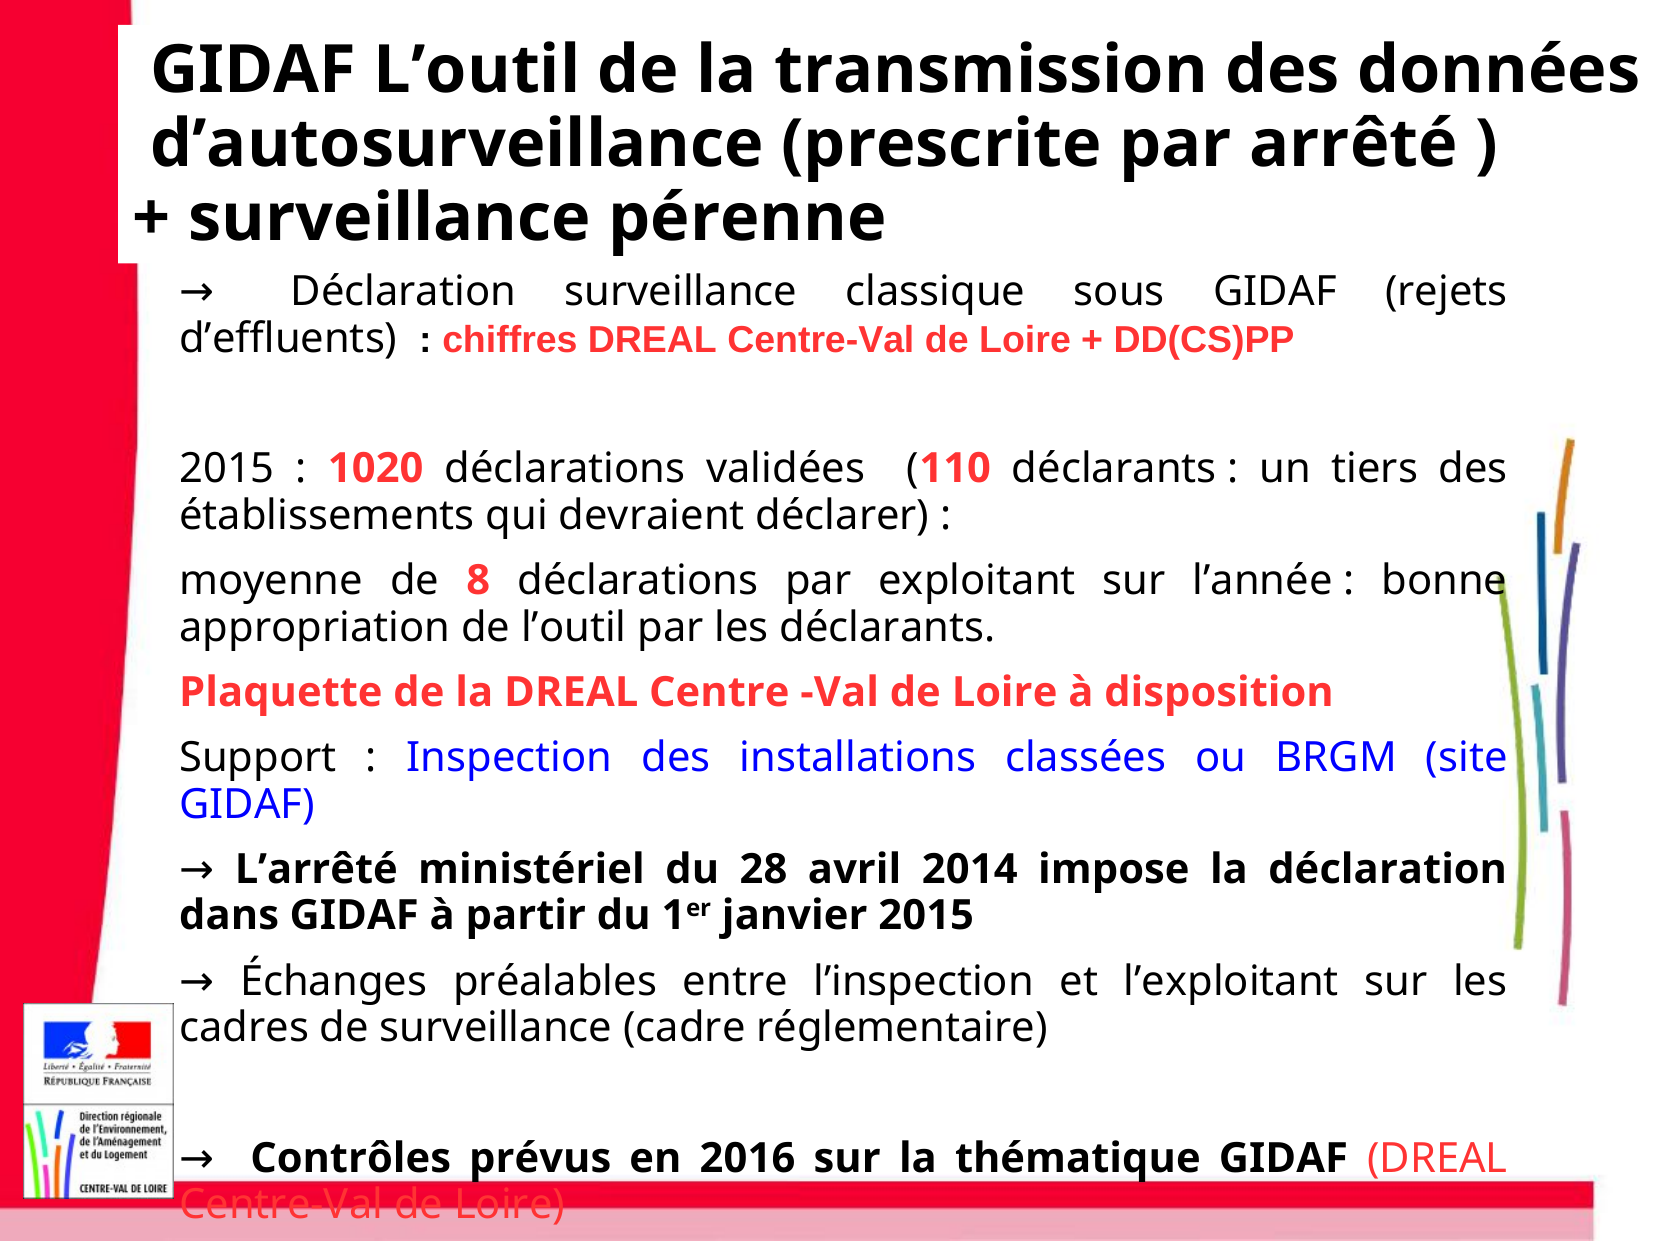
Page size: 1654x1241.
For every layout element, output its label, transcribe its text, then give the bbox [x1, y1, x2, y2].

text_box GIDAF L’outil de la transmission des données d’autosurveillance (prescrite par arrêté ) + surveillance pérenne [118, 24, 1654, 264]
picture [0, 0, 1653, 1241]
text_box → Déclaration surveillance classique sous GIDAF (rejets d’effluents) : chiffres DREAL Centre-Val de Loire + DD(CS)PP 2015 : 1020 déclarations validées (110 déclarants : un tiers des établissements qui devraient déclarer) : moyenne de 8 déclarations par exploitant sur l’année : bonne appropriation de l’outil par les déclarants. Plaquette de la DREAL Centre -Val de Loire à disposition Support : Inspection des installations classées ou BRGM (site GIDAF) → L’arrêté ministériel du 28 avril 2014 impose la déclaration dans GIDAF à partir du 1er janvier 2015 → Échanges préalables entre l’inspection et l’exploitant sur les cadres de surveillance (cadre réglementaire) → Contrôles prévus en 2016 sur la thématique GIDAF (DREAL Centre-Val de Loire) 11 [179, 265, 1509, 1171]
